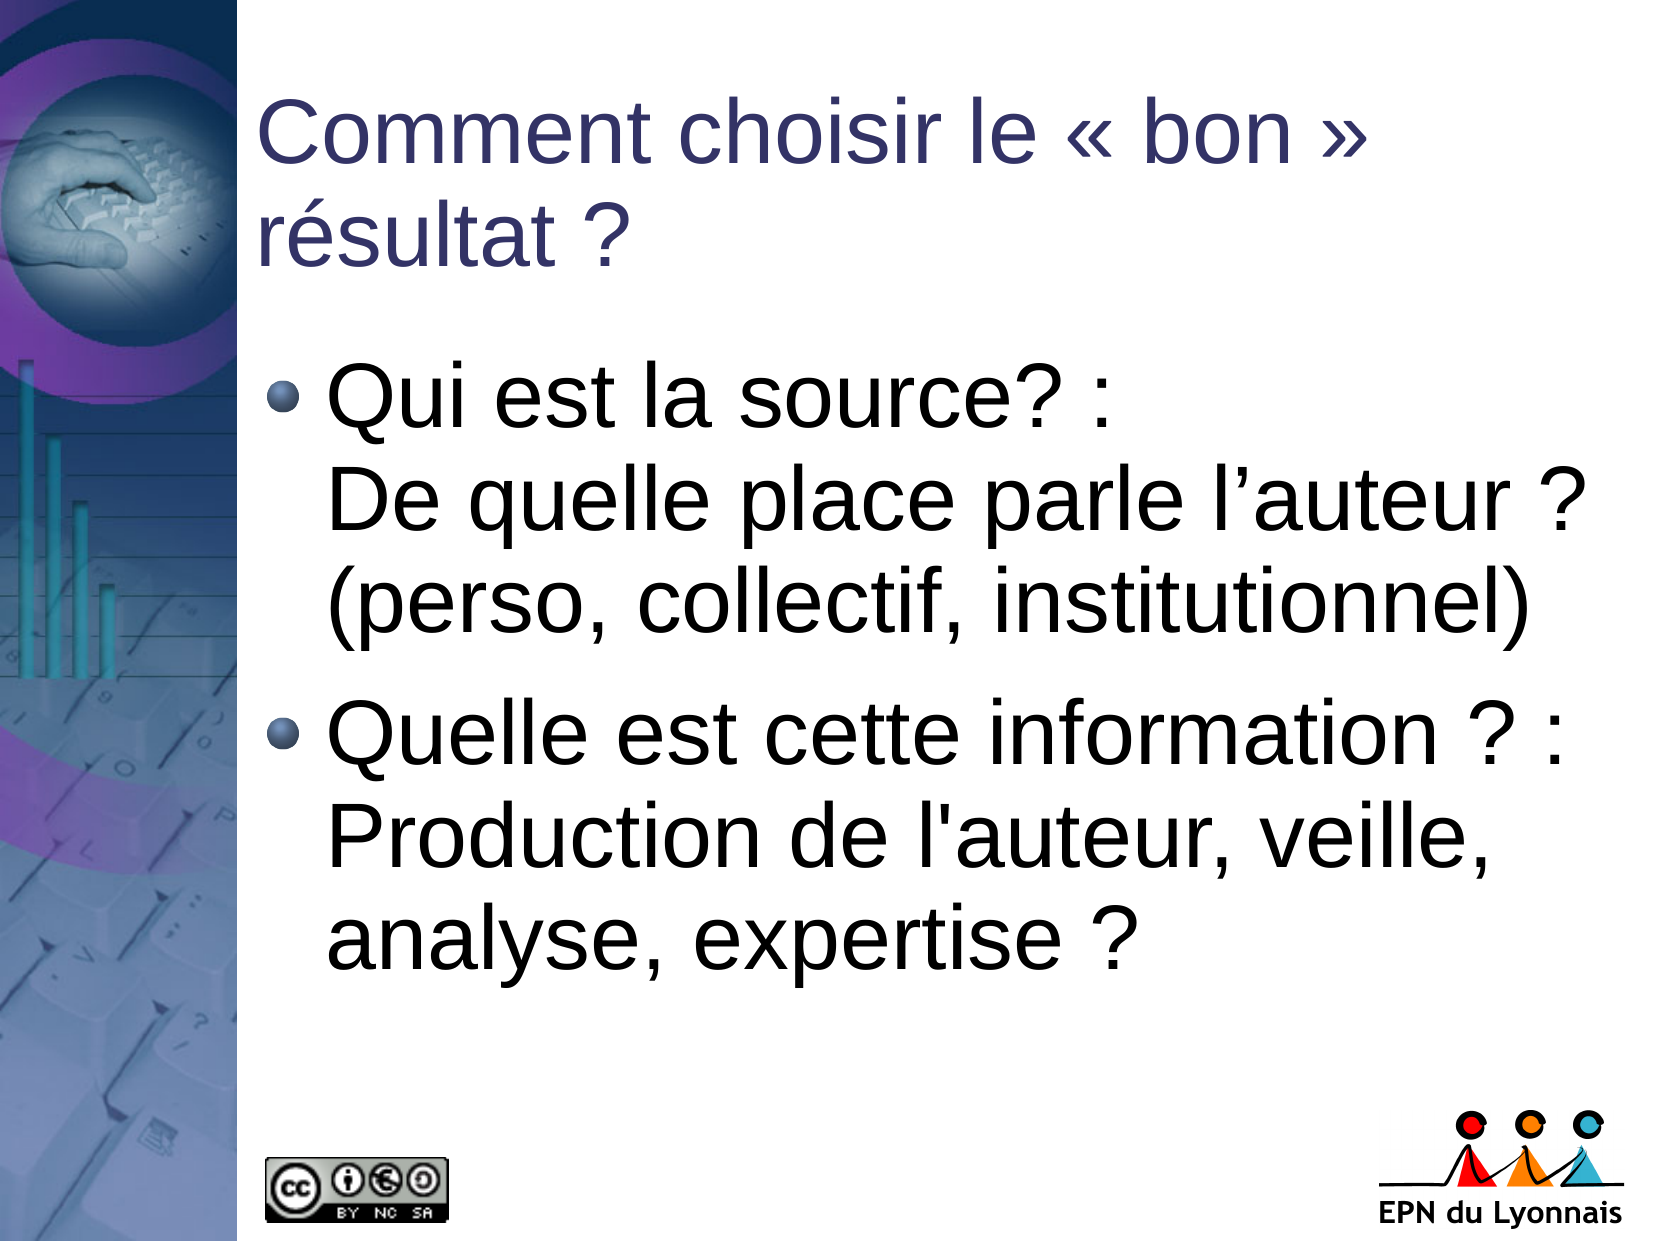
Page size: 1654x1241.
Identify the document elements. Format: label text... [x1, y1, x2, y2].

picture [0, 0, 237, 1241]
title Comment choisir le « bon » résultat ? [254, 80, 1640, 286]
picture [265, 1157, 449, 1223]
list Qui est la source? : De quelle place parle l’auteur ? (perso, collectif, institutionnel) Quelle est cette information ? : Production de l'auteur, veille, analyse, expertise ? [254, 344, 1640, 1112]
picture [1379, 1112, 1625, 1229]
